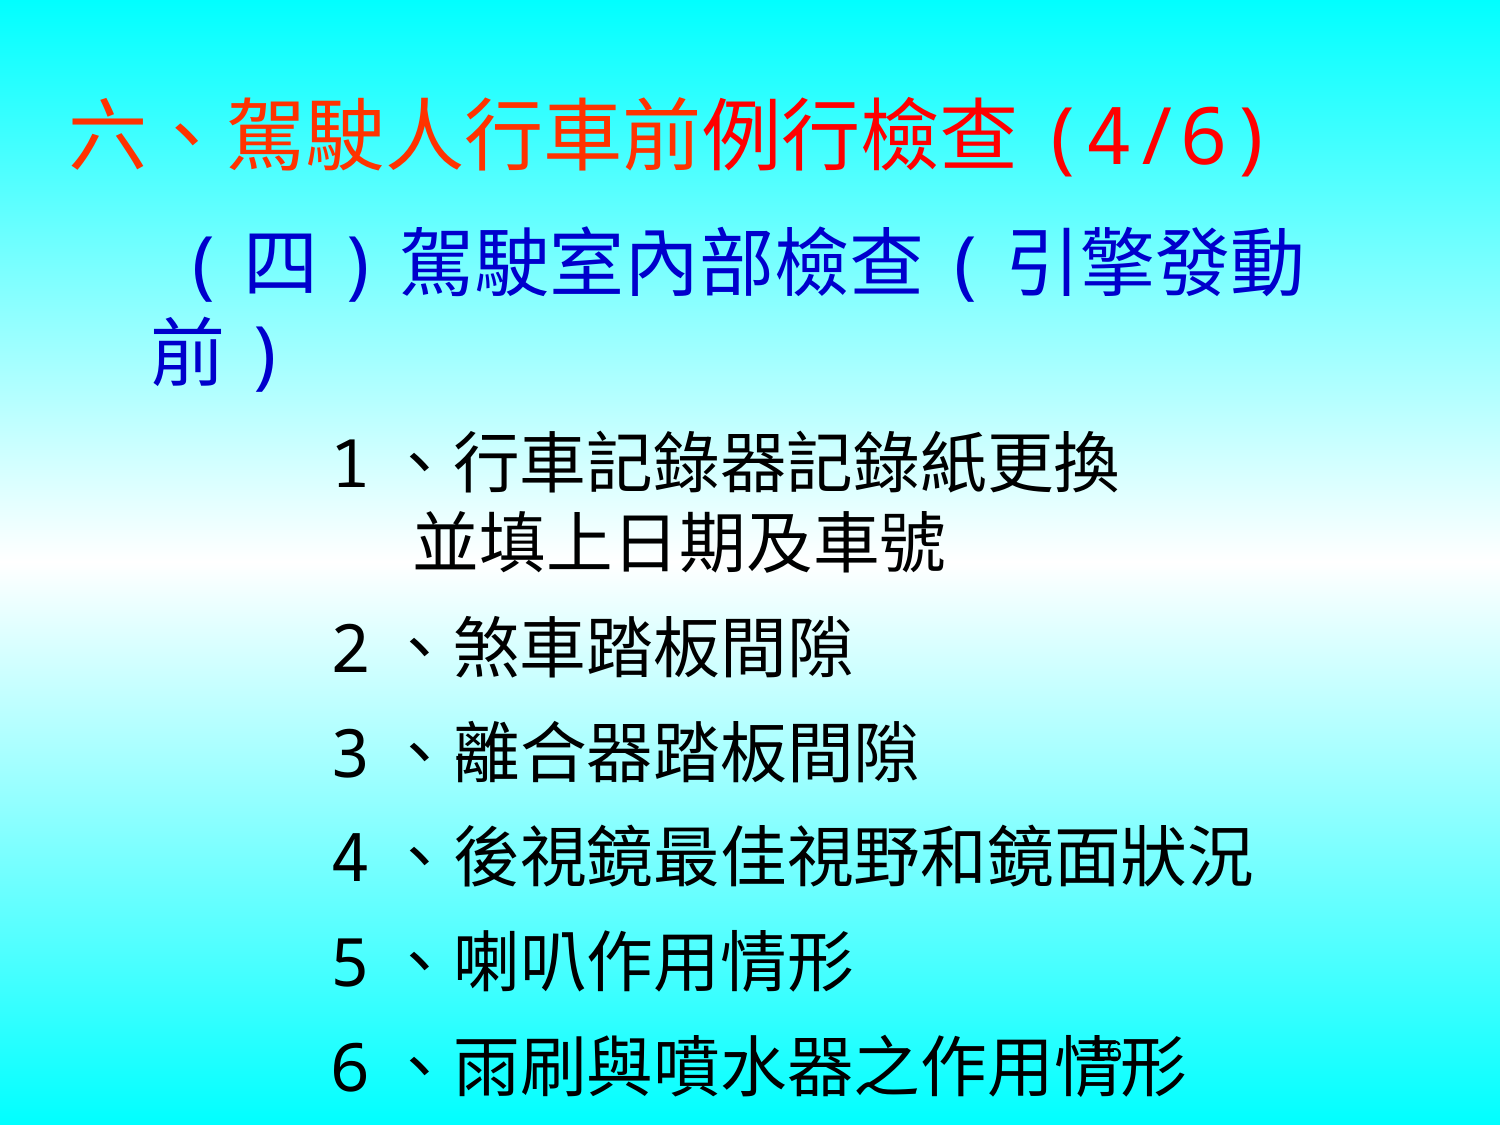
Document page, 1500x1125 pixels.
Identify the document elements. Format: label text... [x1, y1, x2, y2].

text_box (四)駕駛室內部檢查(引擎發動前) 1、行車記錄器記錄紙更換 並填上日期及車號 2、煞車踏板間隙 3、離合器踏板間隙 4、後視鏡最佳視野和鏡面狀況 5、喇叭作用情形 6、雨刷與噴水器之作用情形 [136, 208, 1423, 1125]
text_box 六、駕駛人行車前例行檢查(4/6) [53, 78, 1341, 249]
